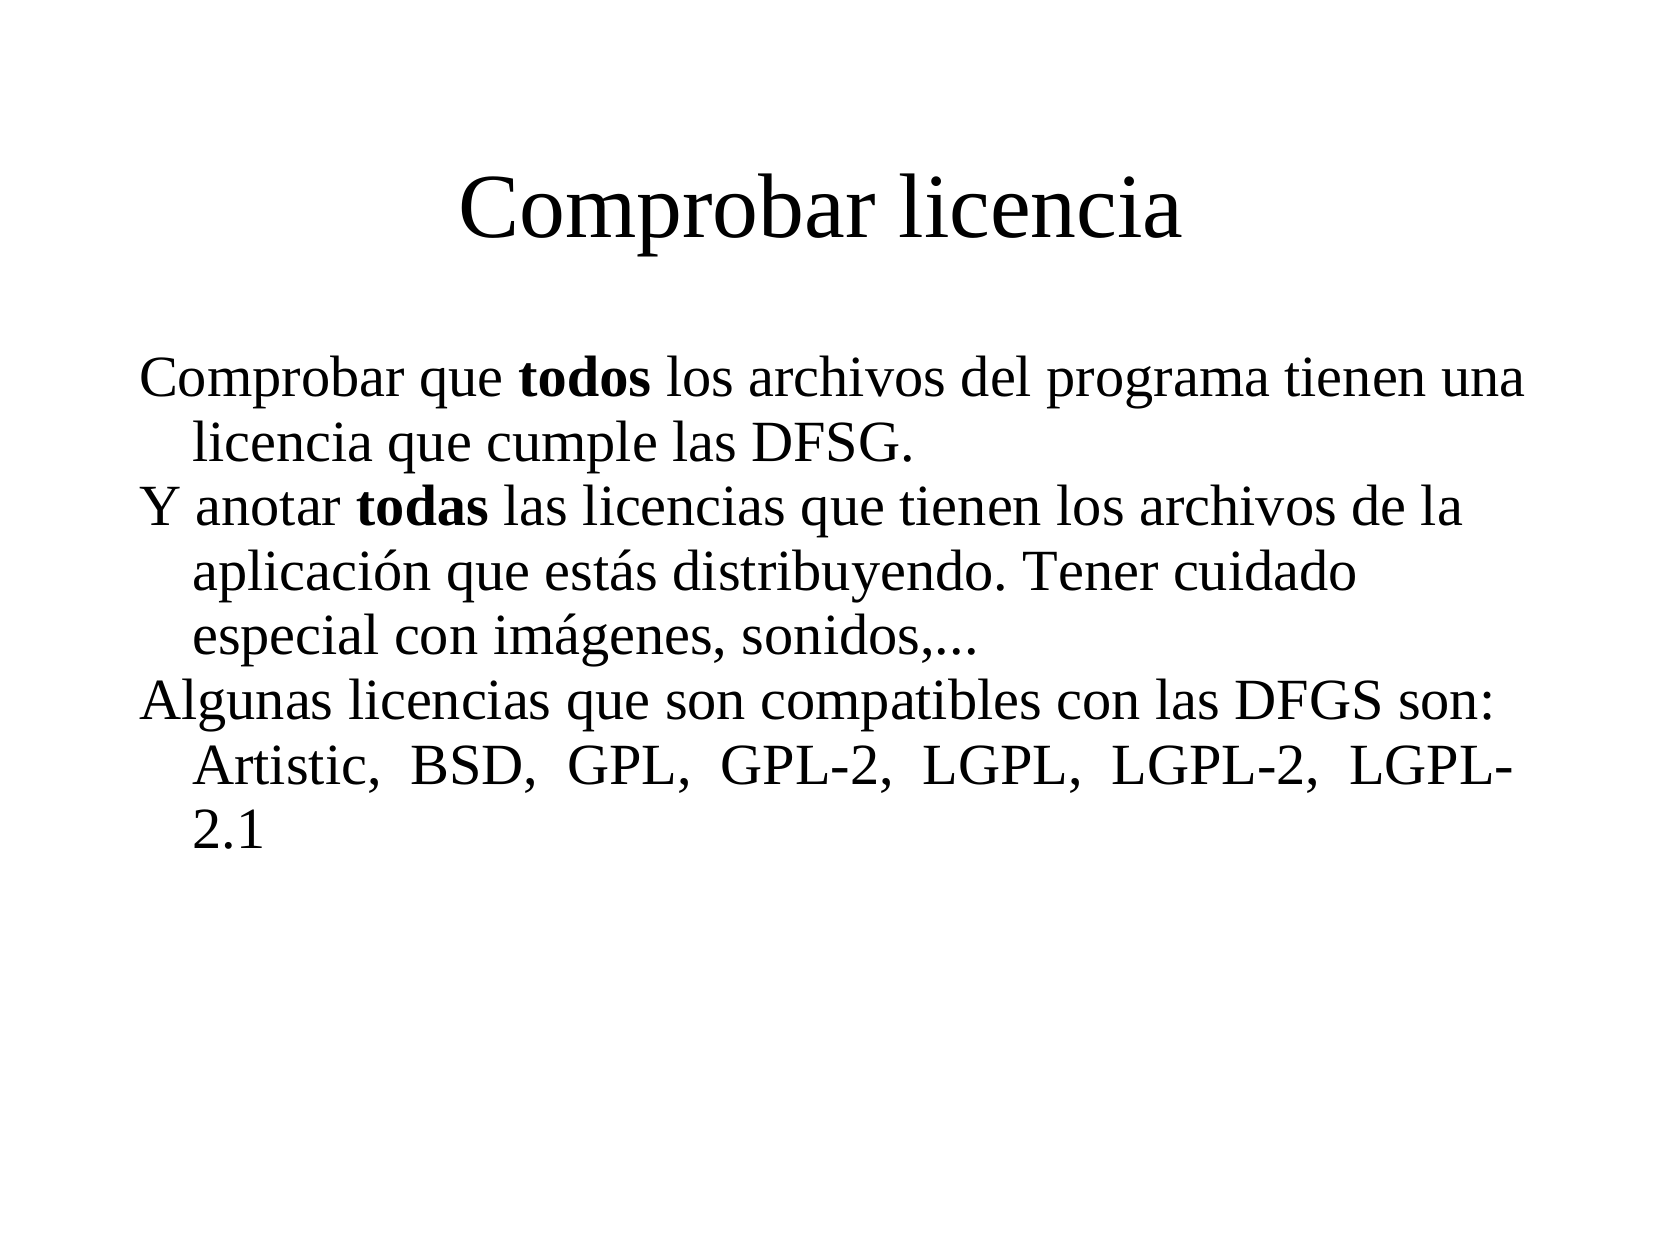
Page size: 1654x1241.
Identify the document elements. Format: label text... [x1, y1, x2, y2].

list Comprobar que todos los archivos del programa tienen una licencia que cumple las DFSG. Y anotar todas las licencias que tienen los archivos de la aplicación que estás distribuyendo. Tener cuidado especial con imágenes, sonidos,... Algunas licencias que son compatibles con las DFGS son: Artistic, BSD, GPL, GPL-2, LGPL, LGPL-2, LGPL-2.1 [121, 344, 1534, 1127]
title Comprobar licencia [121, 102, 1534, 311]
